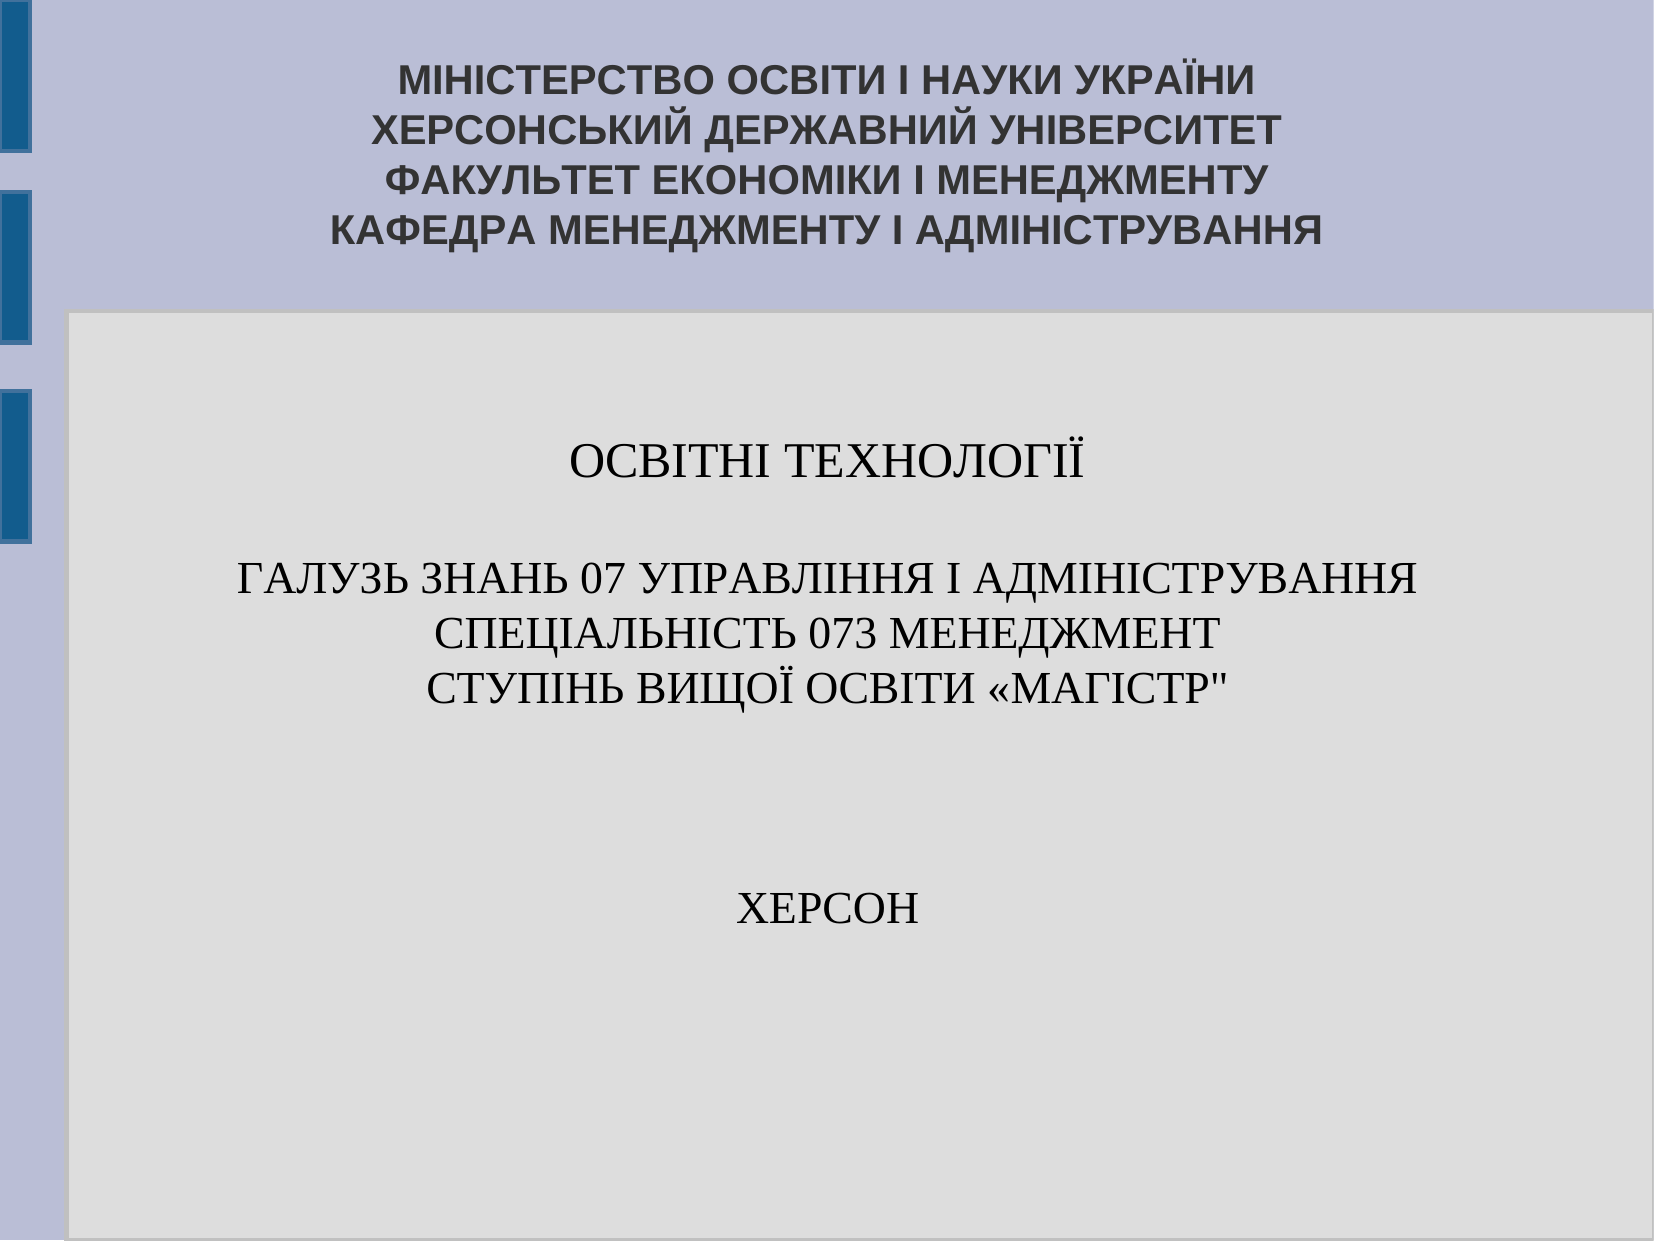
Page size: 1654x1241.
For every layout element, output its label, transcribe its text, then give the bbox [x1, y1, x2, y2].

subtitle ОСВІТНІ ТЕХНОЛОГІЇ ГАЛУЗЬ ЗНАНЬ 07 УПРАВЛІННЯ І АДМІНІСТРУВАННЯ СПЕЦІАЛЬНІСТЬ 073 МЕНЕДЖМЕНТ СТУПІНЬ ВИЩОЇ ОСВІТИ «МАГІСТР" ХЕРСОН [121, 424, 1534, 1046]
title МІНІСТЕРСТВО ОСВІТИ І НАУКИ УКРАЇНИ ХЕРСОНСЬКИЙ ДЕРЖАВНИЙ УНІВЕРСИТЕТ ФАКУЛЬТЕТ ЕКОНОМІКИ І МЕНЕДЖМЕНТУ КАФЕДРА МЕНЕДЖМЕНТУ І АДМІНІСТРУВАННЯ [82, 49, 1571, 257]
